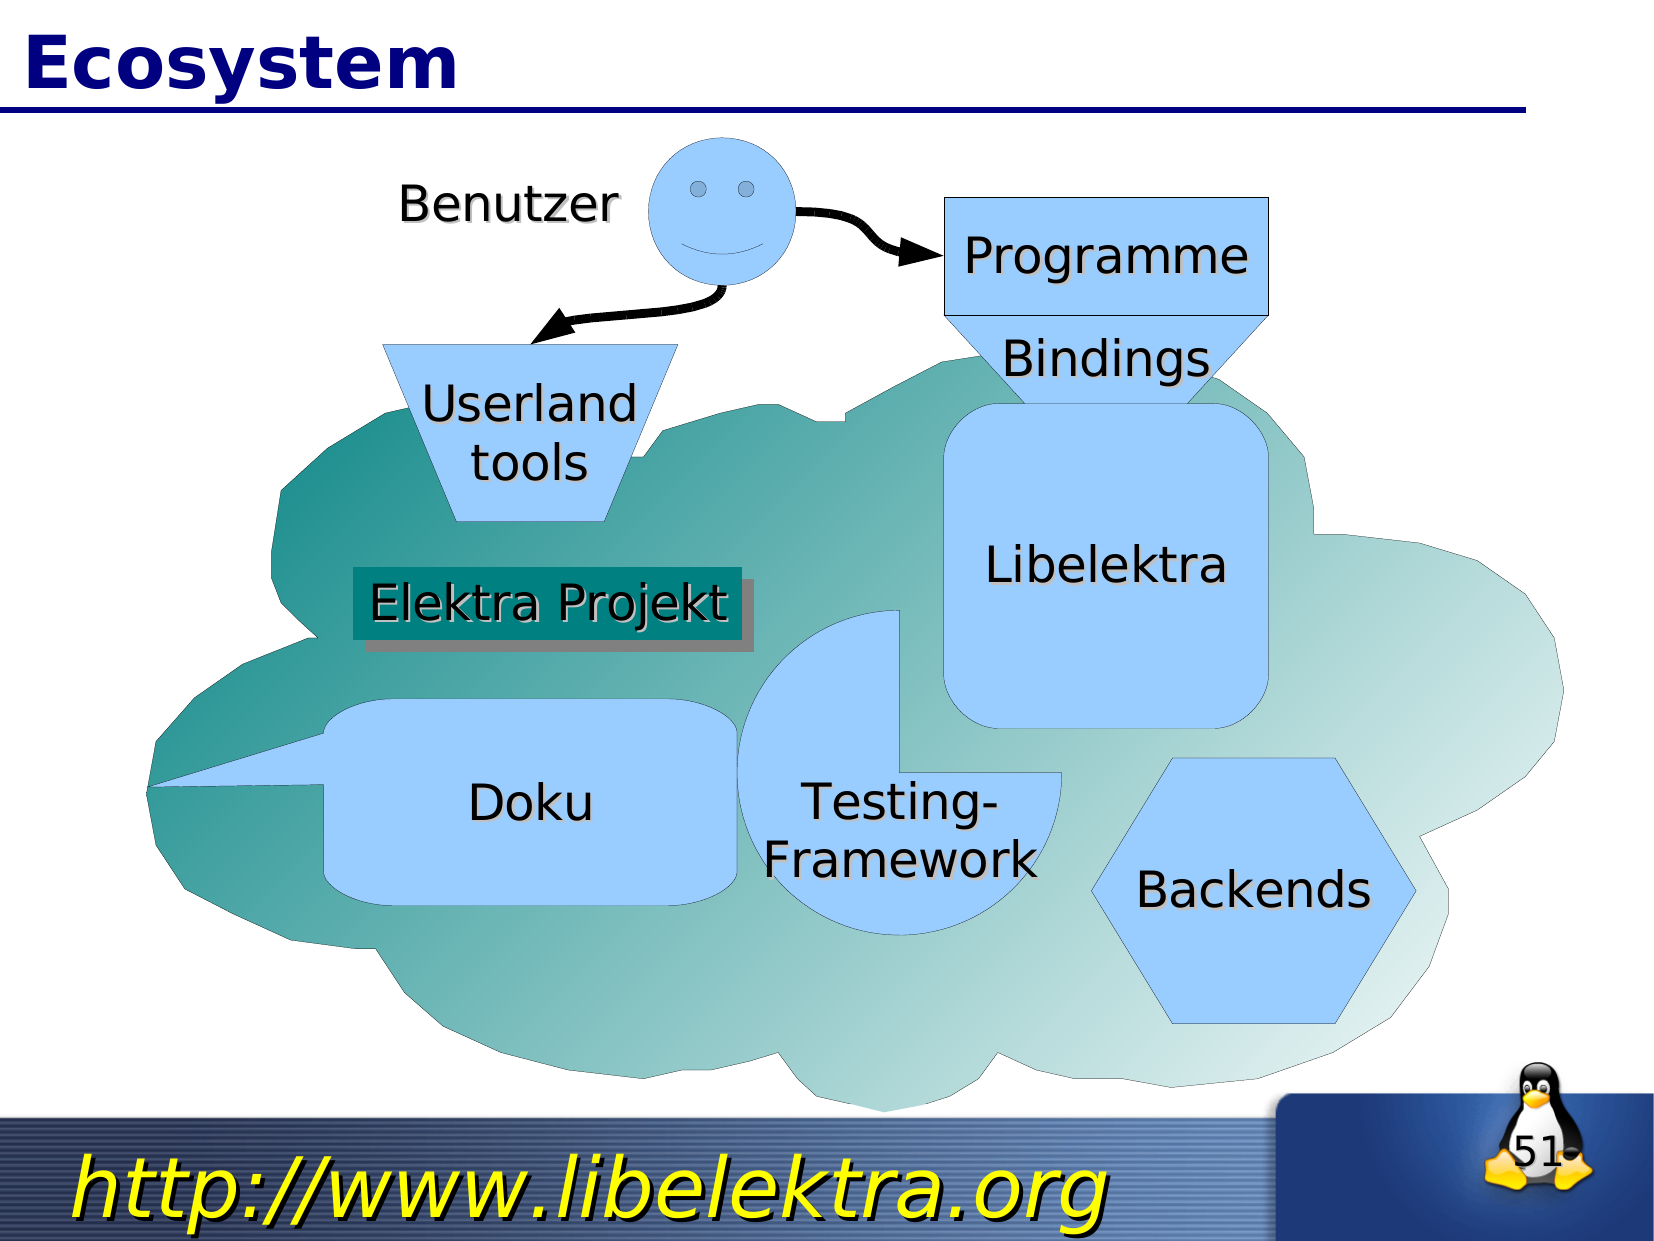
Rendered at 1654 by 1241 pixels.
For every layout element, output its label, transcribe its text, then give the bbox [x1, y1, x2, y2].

picture [0, 1061, 1654, 1241]
chart [80, 115, 1591, 1104]
text_box Ecosystem [22, 14, 1611, 111]
text_box <Nummer> [1312, 1122, 1566, 1178]
